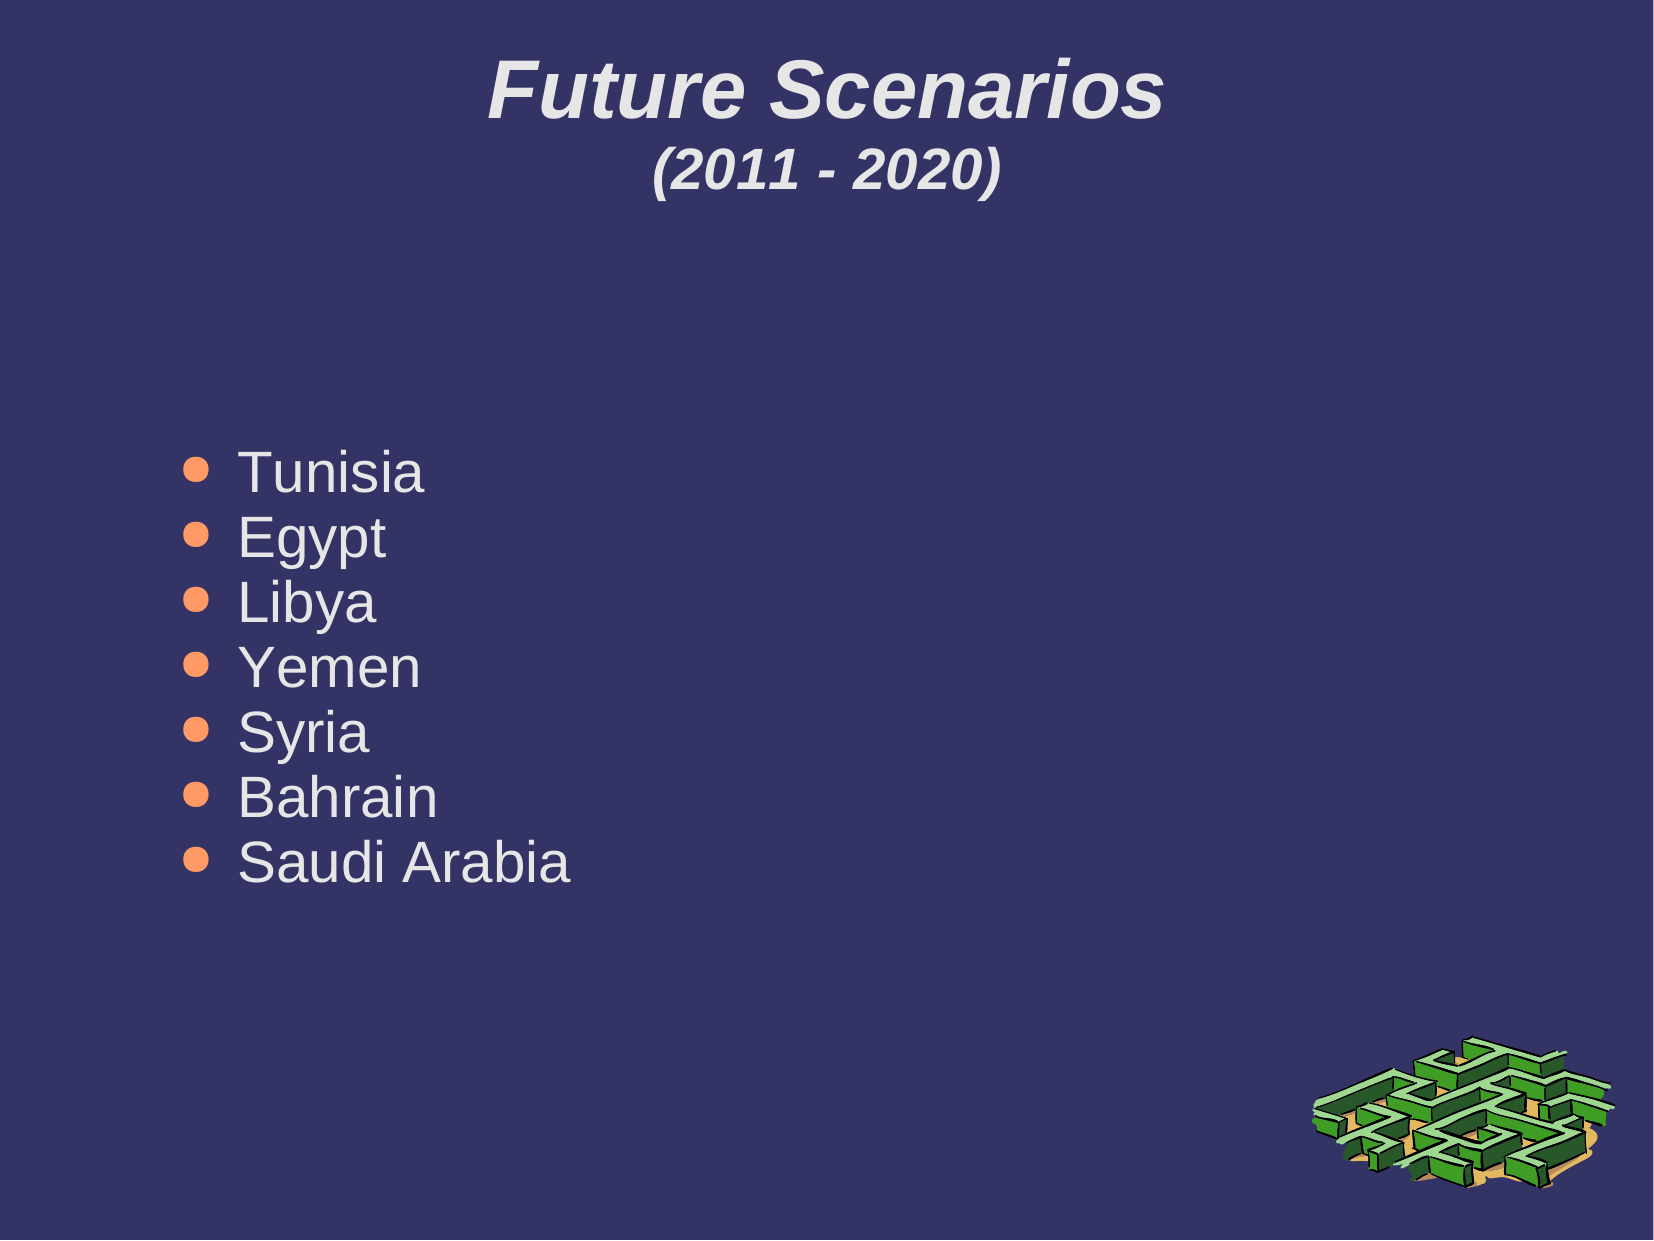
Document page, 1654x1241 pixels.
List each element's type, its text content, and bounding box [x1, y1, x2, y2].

list Tunisia Egypt Libya Yemen Syria Bahrain Saudi Arabia [178, 364, 1570, 1132]
title Future Scenarios (2011 - 2020) [121, 26, 1534, 219]
